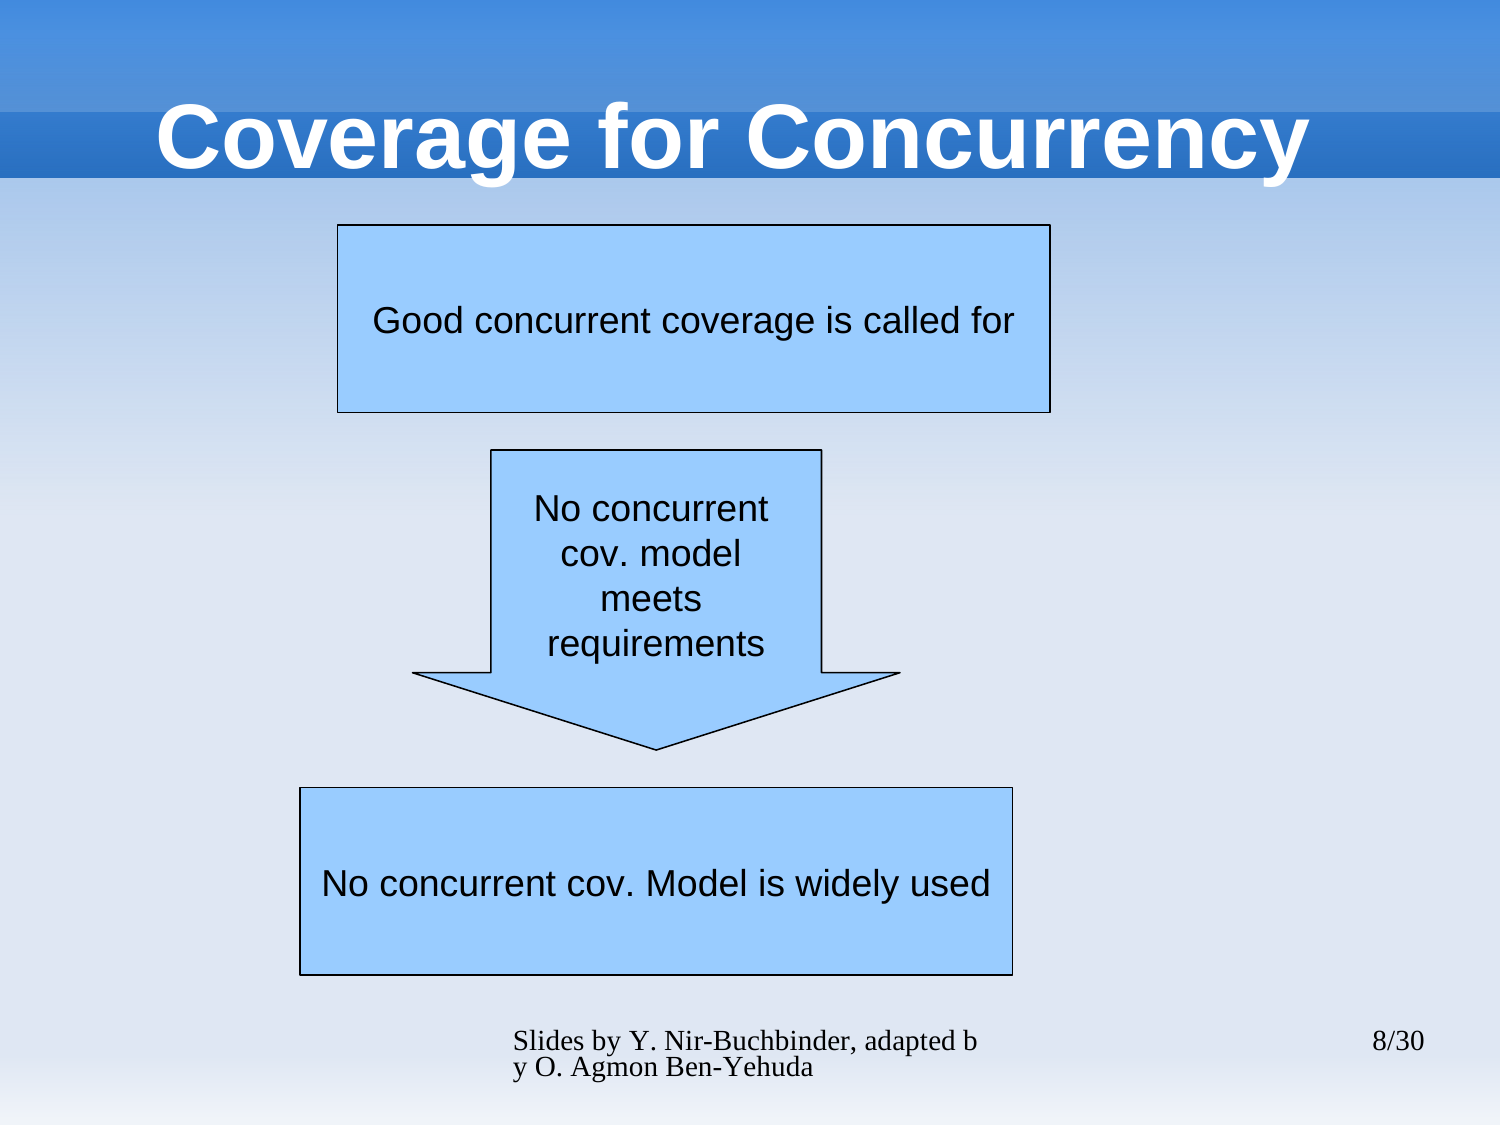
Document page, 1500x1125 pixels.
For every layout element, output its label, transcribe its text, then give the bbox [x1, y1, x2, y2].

picture [0, 0, 1500, 1125]
text_box No concurrent cov. Model is widely used [299, 787, 1013, 975]
text_box No concurrent cov. model meets requirements [412, 450, 901, 751]
title Coverage for Concurrency [28, 67, 1464, 197]
text_box Good concurrent coverage is called for [337, 224, 1050, 413]
